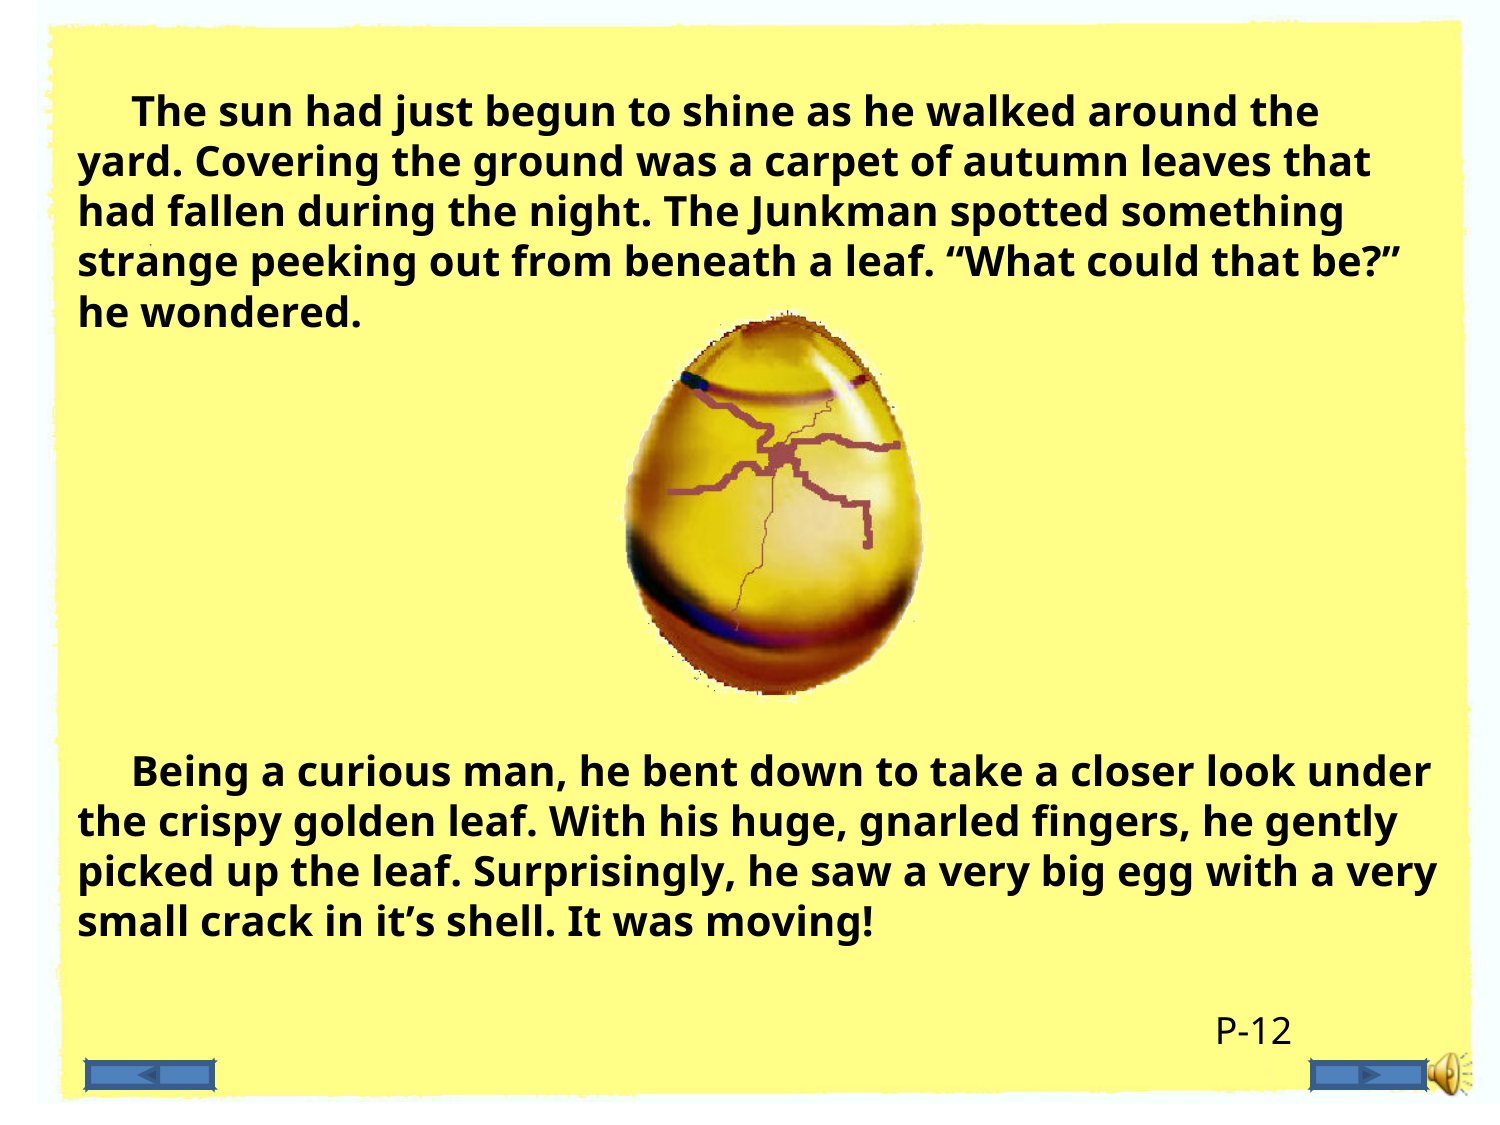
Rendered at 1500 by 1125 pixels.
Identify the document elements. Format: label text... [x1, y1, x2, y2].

text_box [1313, 1062, 1426, 1088]
text_box P-12 [1200, 999, 1363, 1061]
text_box Being a curious man, he bent down to take a closer look under the crispy golden leaf. With his huge, gnarled fingers, he gently picked up the leaf. Surprisingly, he saw a very big egg with a very small crack in it’s shell. It was moving! [62, 737, 1463, 953]
text_box The sun had just begun to shine as he walked around the yard. Covering the ground was a carpet of autumn leaves that had fallen during the night. The Junkman spotted something strange peeking out from beneath a leaf. “What could that be?” he wondered. [62, 77, 1438, 394]
text_box [89, 1062, 213, 1088]
picture [37, 0, 1500, 1104]
